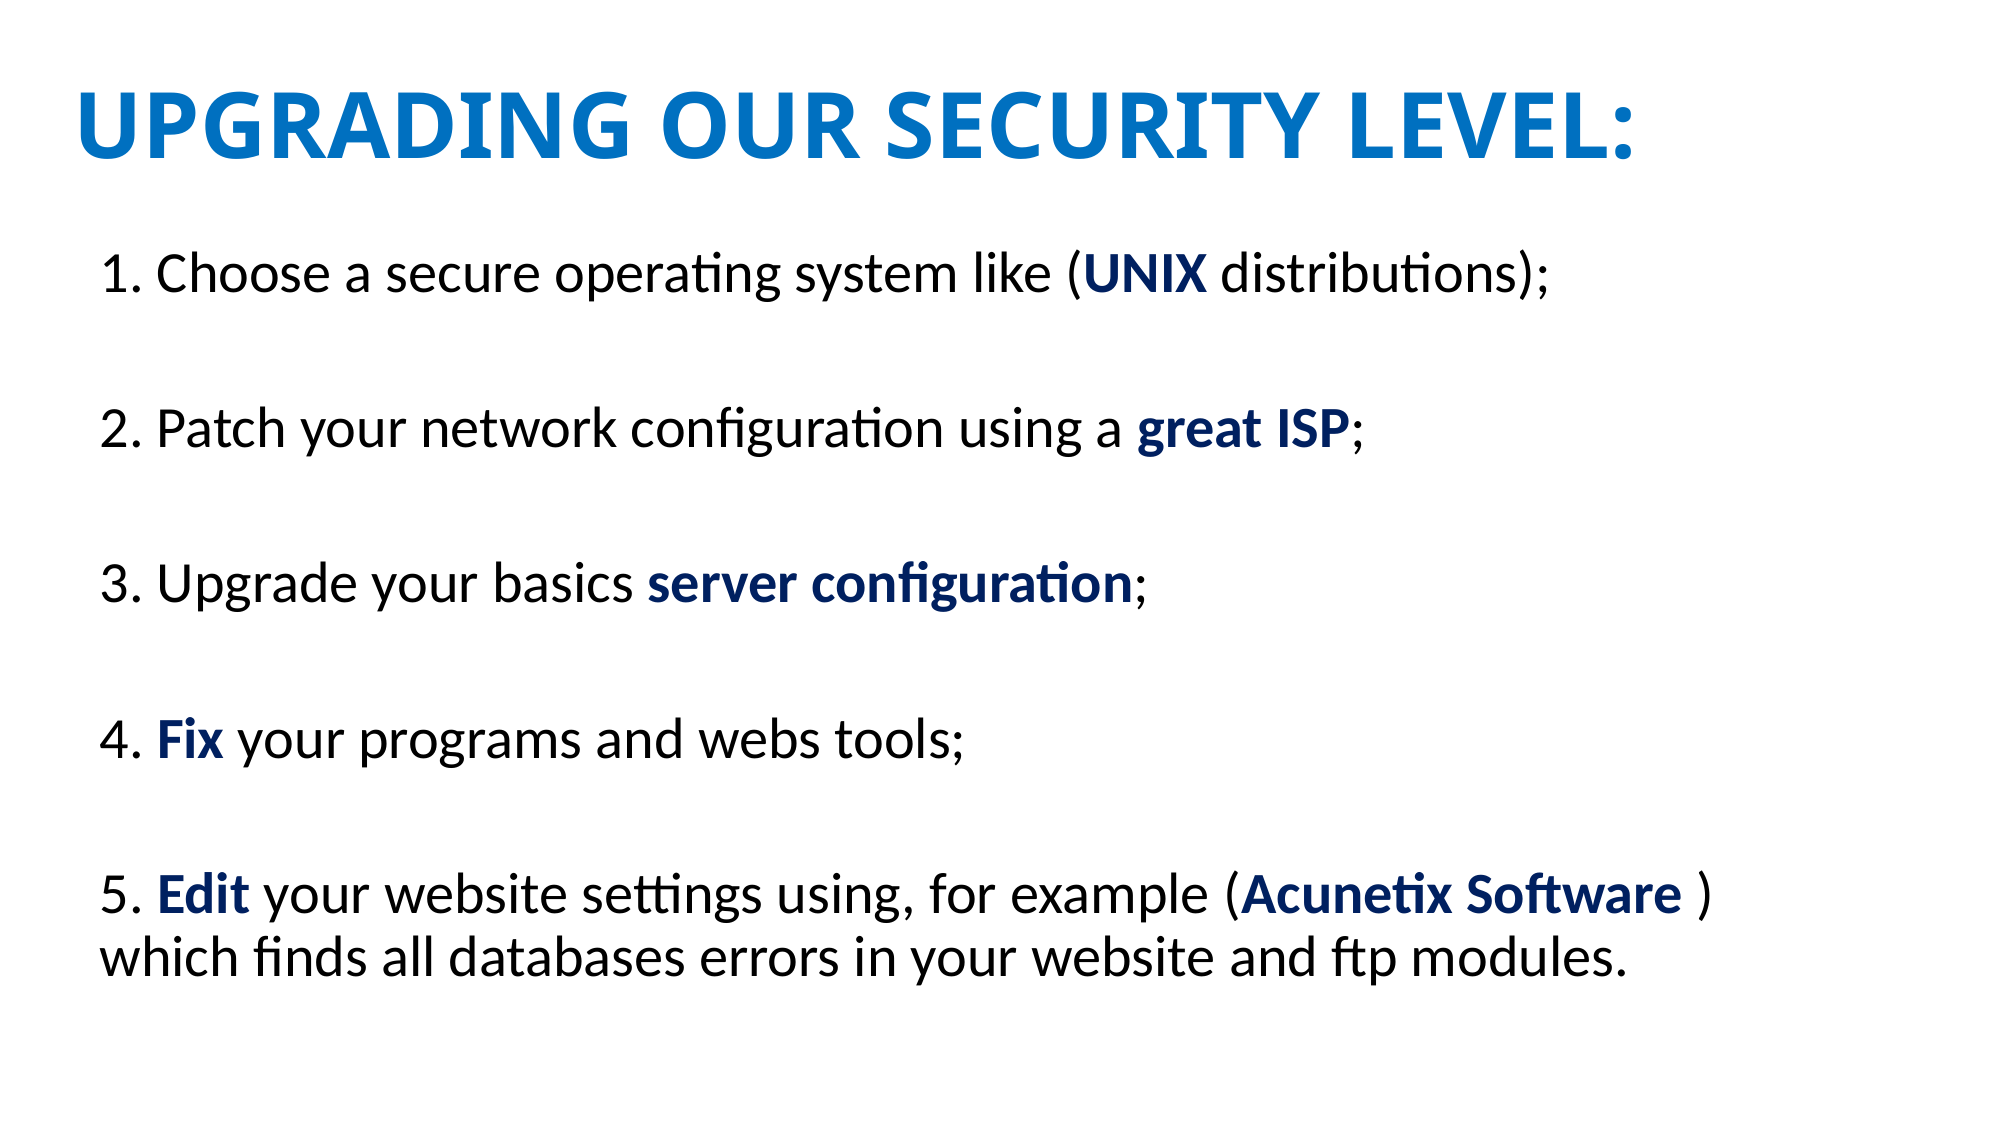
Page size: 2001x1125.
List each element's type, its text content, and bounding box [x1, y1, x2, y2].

title UPGRADING OUR SECURITY LEVEL: [59, 59, 1920, 277]
list 1. Choose a secure operating system like (UNIX distributions); 2. Patch your network configuration using a great ISP; 3. Upgrade your basics server configuration; 4. Fix your programs and webs tools; 5. Edit your website settings using, for example (Acunetix Software ) which finds all databases errors in your website and ftp modules. [84, 234, 1810, 1018]
